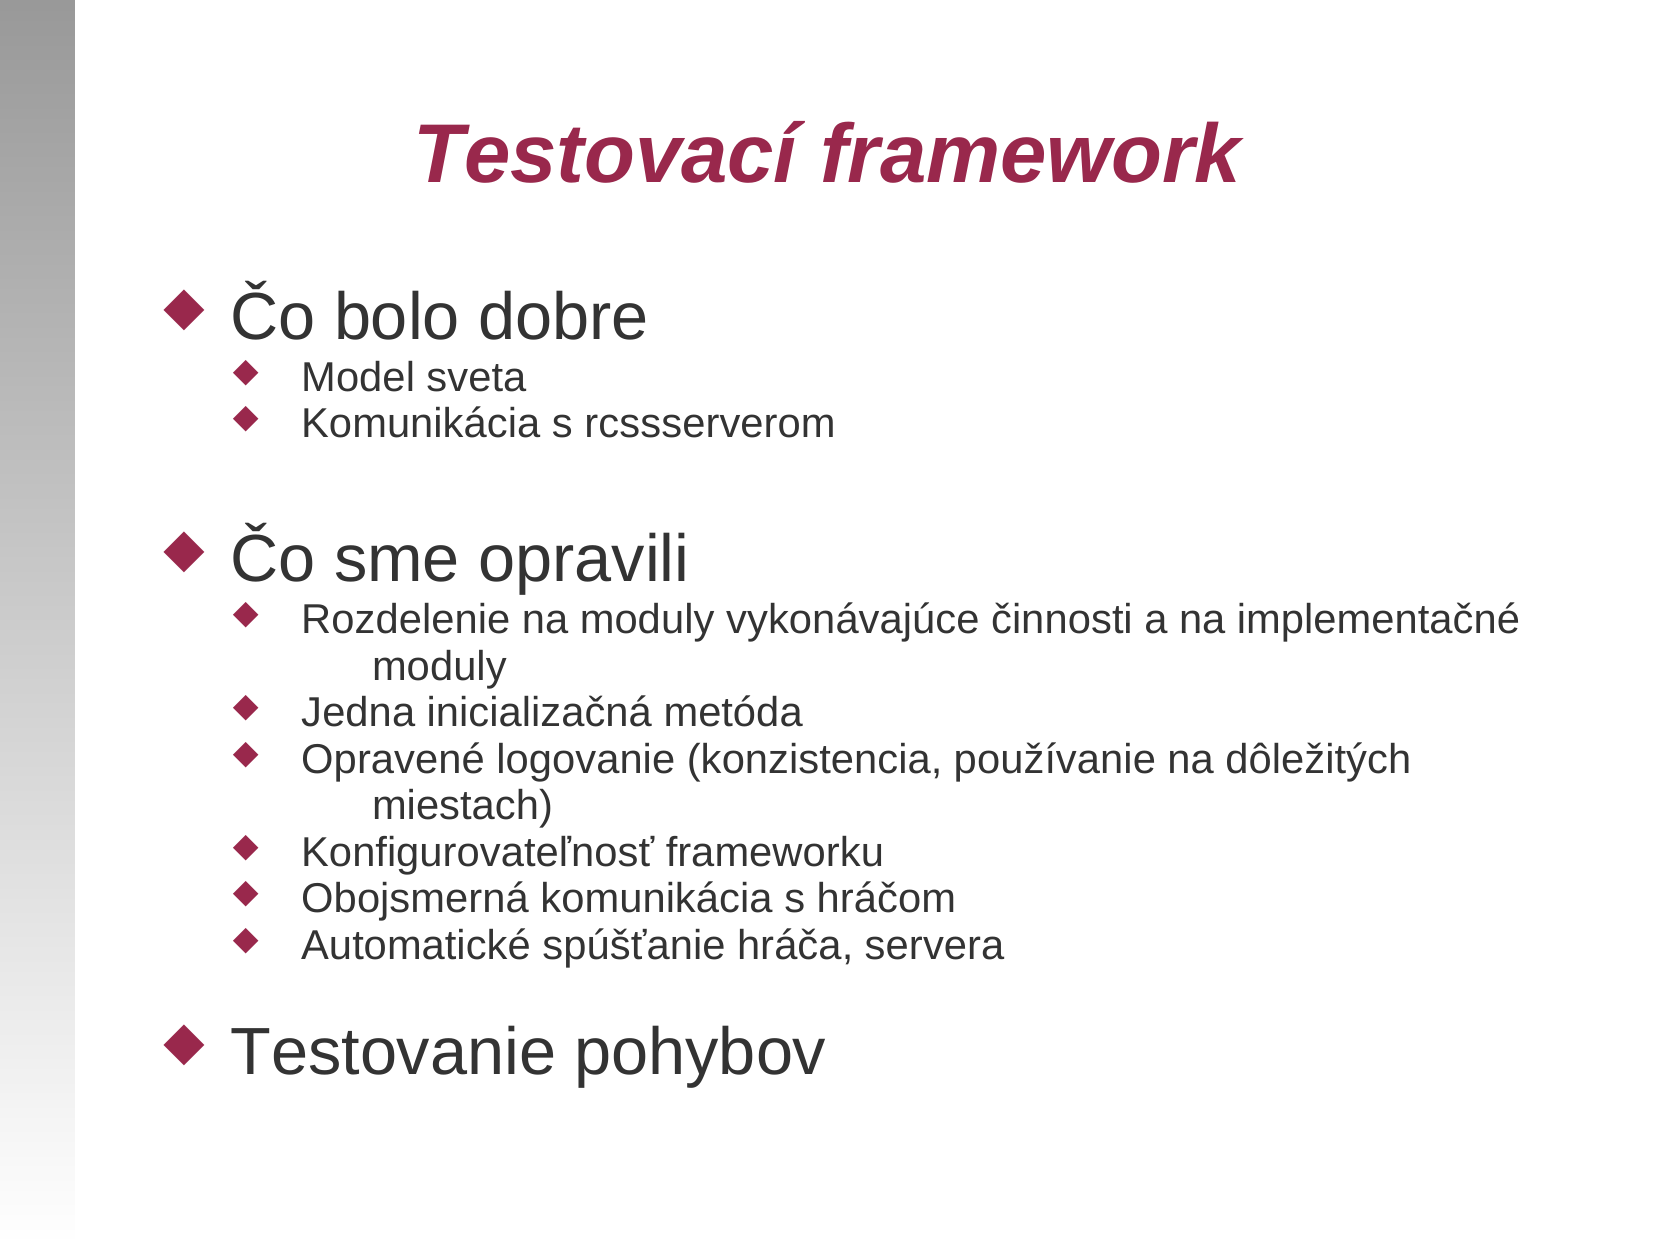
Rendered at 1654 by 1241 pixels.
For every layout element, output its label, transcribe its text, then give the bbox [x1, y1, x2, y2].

list Čo bolo dobre Model sveta Komunikácia s rcssserverom Čo sme opravili Rozdelenie na moduly vykonávajúce činnosti a na implementačné moduly Jedna inicializačná metóda Opravené logovanie (konzistencia, používanie na dôležitých miestach) Konfigurovateľnosť frameworku Obojsmerná komunikácia s hráčom Automatické spúšťanie hráča, servera Testovanie pohybov [147, 278, 1529, 1093]
title Testovací framework [121, 57, 1534, 250]
